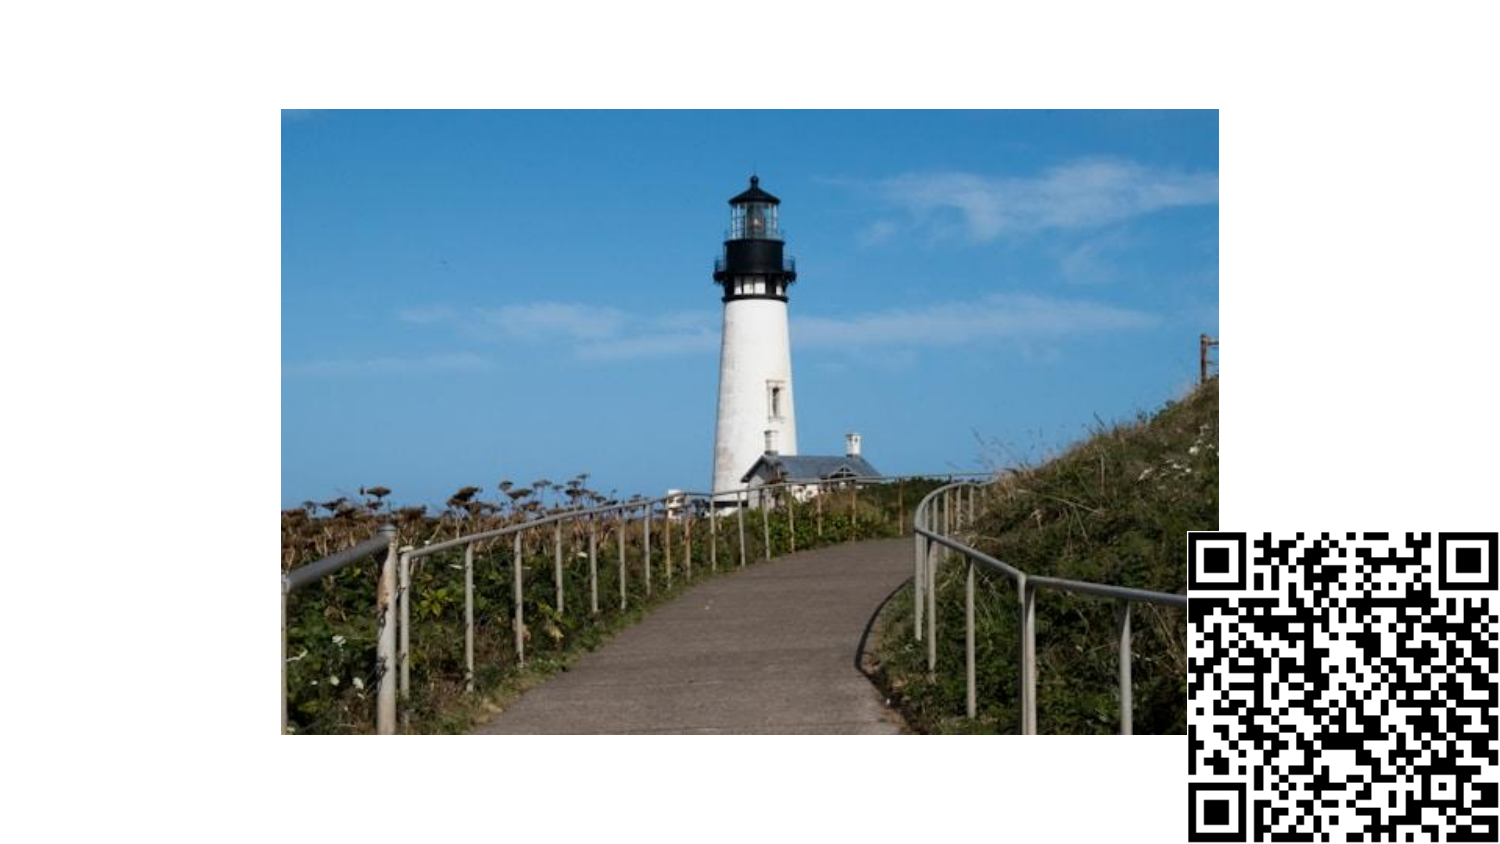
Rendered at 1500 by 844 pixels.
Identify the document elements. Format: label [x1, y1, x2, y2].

picture [281, 109, 1500, 844]
